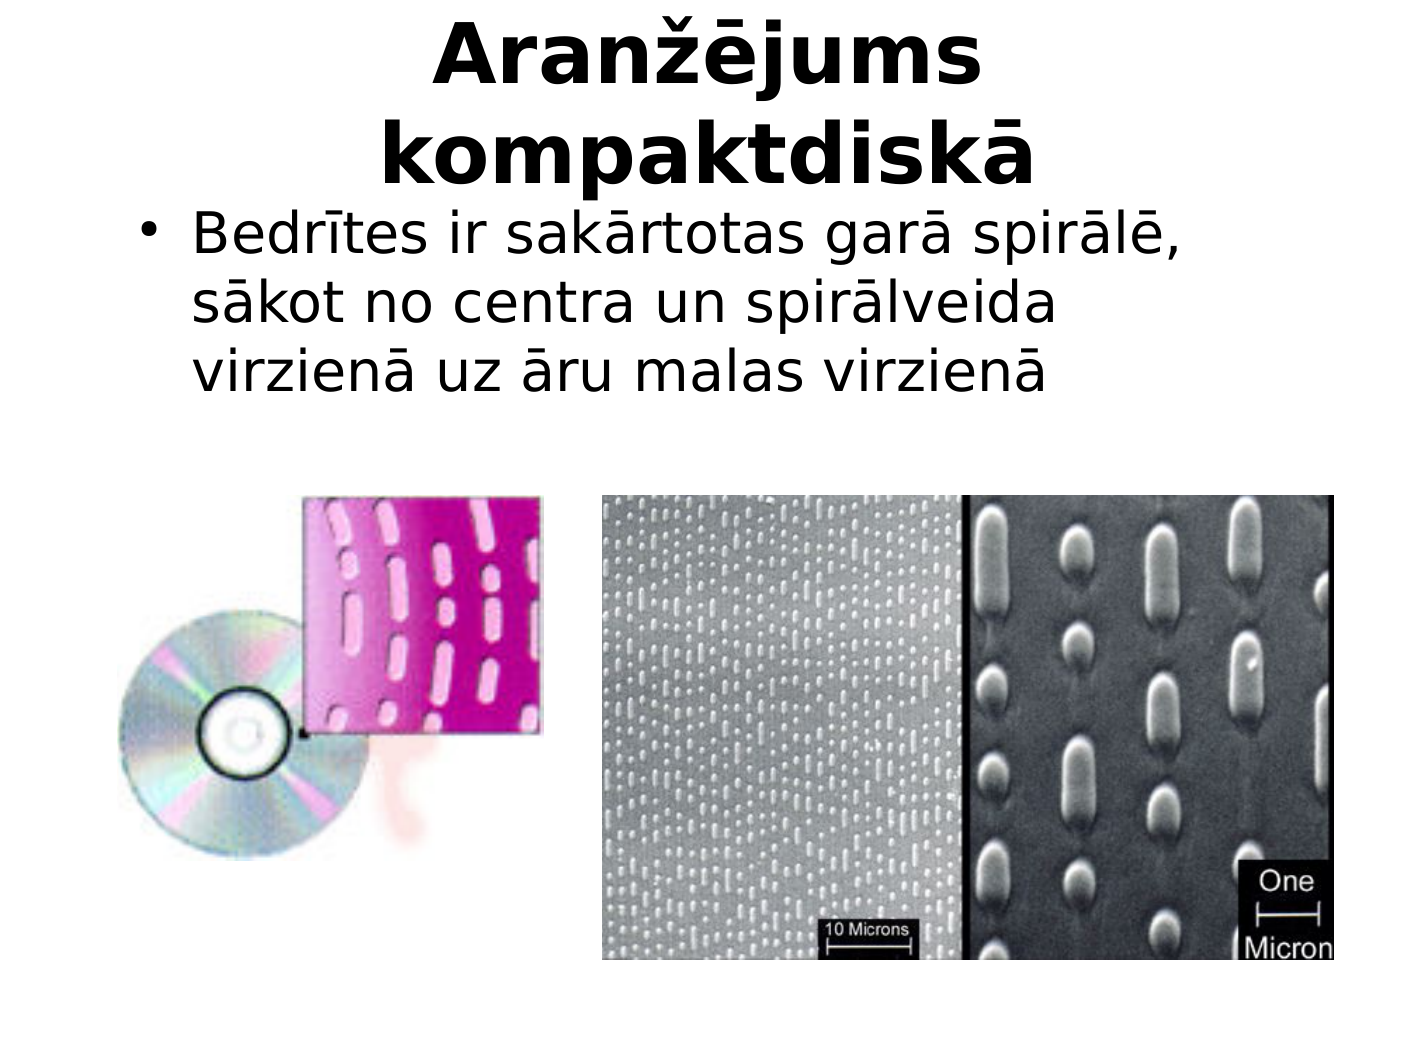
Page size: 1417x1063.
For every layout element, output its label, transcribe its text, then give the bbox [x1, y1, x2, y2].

picture [602, 495, 1334, 960]
title Aranžējums kompaktdiskā [106, 11, 1311, 188]
picture [117, 495, 544, 861]
list Bedrītes ir sakārtotas garā spirālē, sākot no centra un spirālveida virzienā uz āru malas virzienā [106, 188, 1311, 969]
